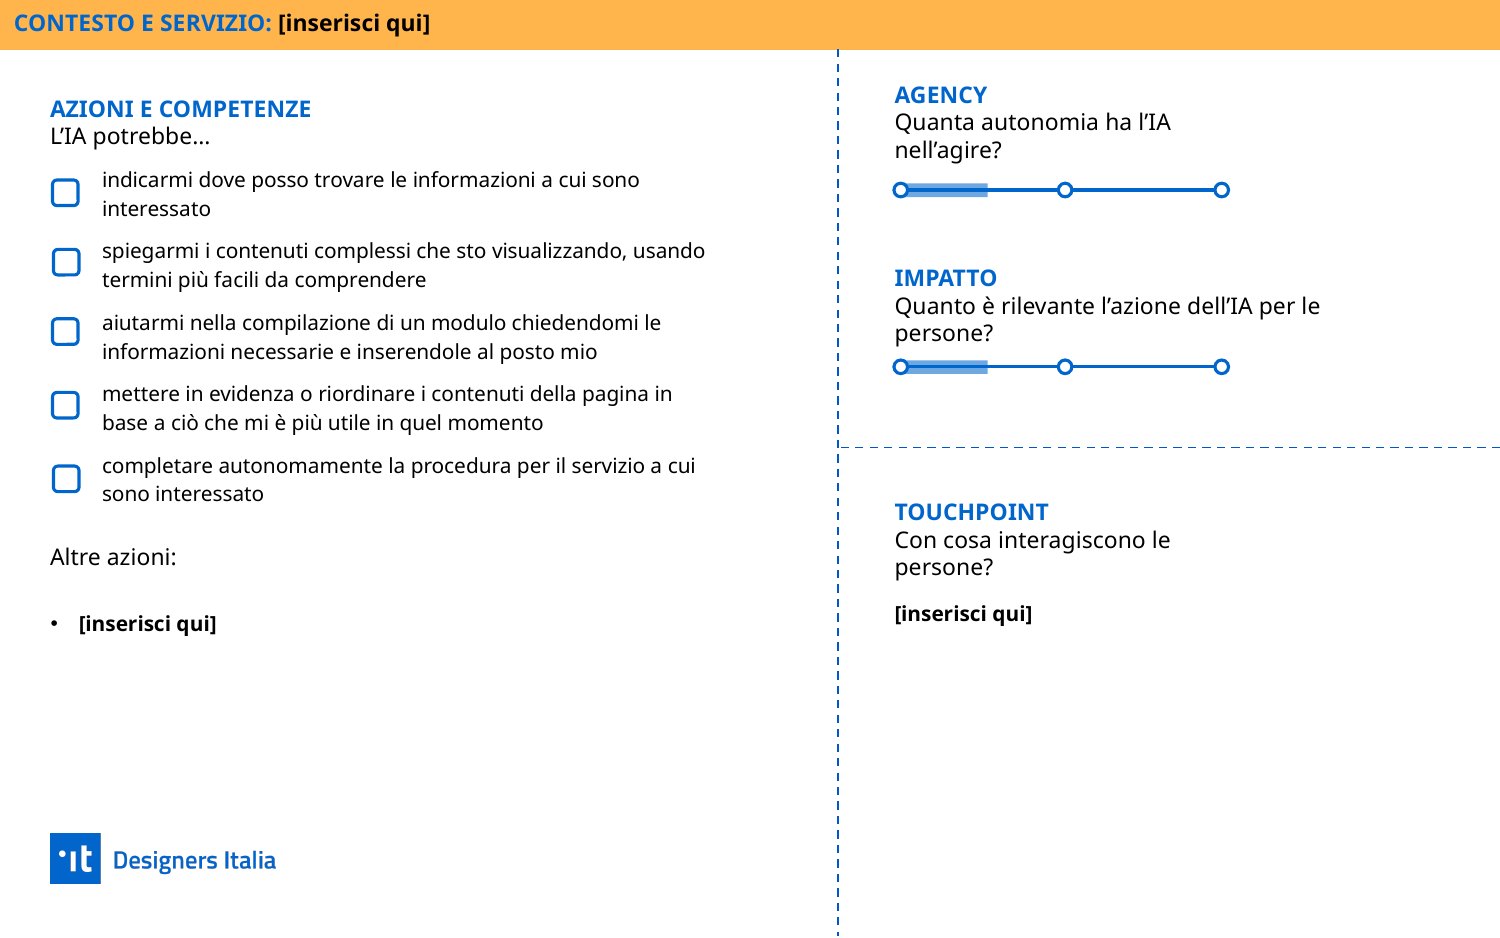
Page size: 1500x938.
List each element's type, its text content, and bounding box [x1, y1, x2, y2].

text_box [1058, 183, 1072, 197]
text_box [inserisci qui] [879, 581, 1388, 826]
text_box aiutarmi nella compilazione di un modulo chiedendomi le informazioni necessarie e inserendole al posto mio [87, 309, 726, 361]
text_box AGENCY Quanta autonomia ha l’IA nell’agire? [879, 96, 1283, 148]
picture [50, 833, 289, 884]
text_box IMPATTO Quanto è rilevante l’azione dell’IA per le persone? [879, 279, 1388, 331]
text_box spiegarmi i contenuti complessi che sto visualizzando, usando termini più facili da comprendere [87, 237, 726, 289]
text_box AZIONI E COMPETENZE L’IA potrebbe… [34, 96, 438, 148]
text_box [inserisci qui] [35, 592, 675, 764]
text_box indicarmi dove posso trovare le informazioni a cui sono interessato [87, 166, 726, 218]
text_box [893, 360, 988, 374]
text_box completare autonomamente la procedura per il servizio a cui sono interessato [87, 451, 726, 503]
text_box [1058, 360, 1072, 374]
text_box mettere in evidenza o riordinare i contenuti della pagina in base a ciò che mi è più utile in quel momento [87, 380, 726, 432]
text_box TOUCHPOINT Con cosa interagiscono le persone? [879, 513, 1283, 565]
text_box [1214, 183, 1229, 197]
text_box [1214, 360, 1229, 374]
text_box [893, 183, 988, 198]
text_box CONTESTO E SERVIZIO: [inserisci qui] [0, 0, 1500, 50]
text_box Altre azioni: [34, 527, 450, 579]
